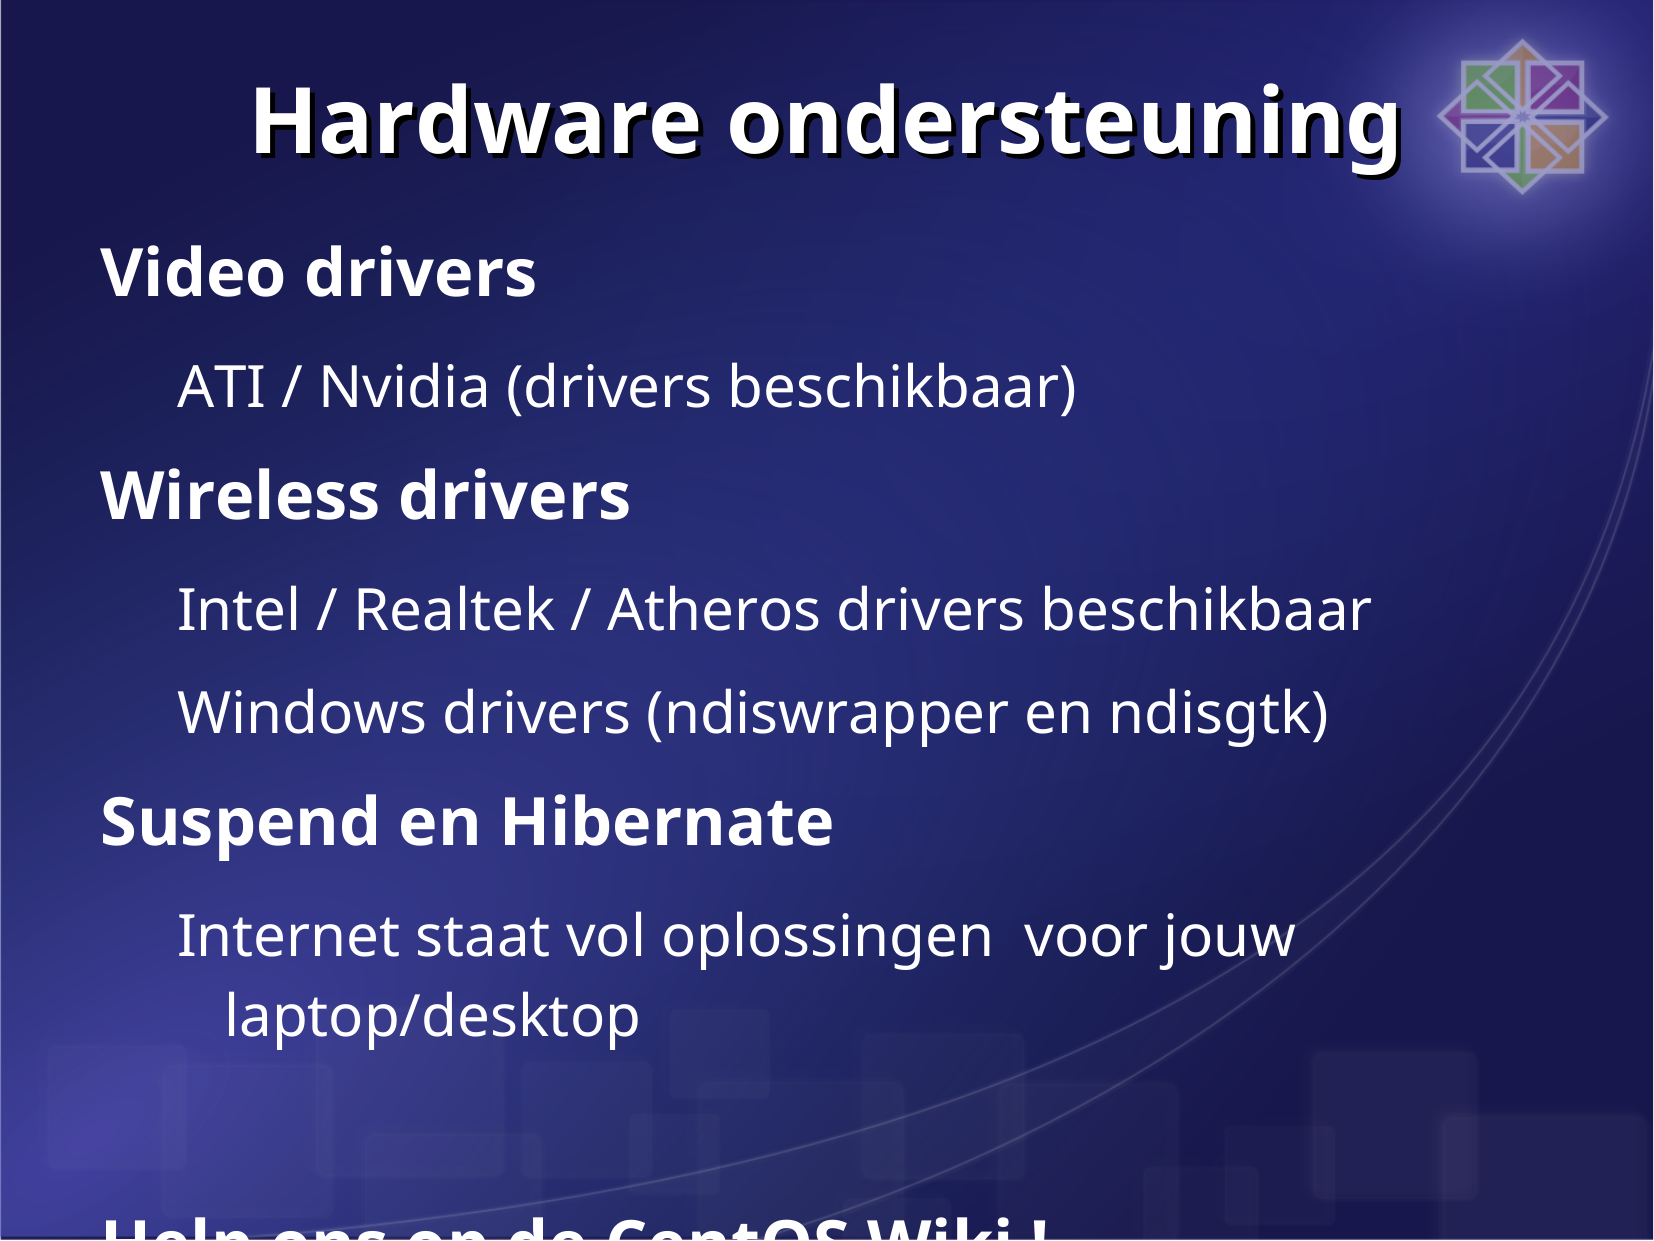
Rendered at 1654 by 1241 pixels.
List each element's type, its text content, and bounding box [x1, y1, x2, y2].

picture [0, 0, 1654, 1241]
list Video drivers ATI / Nvidia (drivers beschikbaar) Wireless drivers Intel / Realtek / Atheros drivers beschikbaar Windows drivers (ndiswrapper en ndisgtk) Suspend en Hibernate Internet staat vol oplossingen voor jouw laptop/desktop Help ons op de CentOS Wiki ! [82, 225, 1571, 1200]
title Hardware ondersteuning [82, 56, 1571, 181]
picture [775, 1228, 798, 1241]
